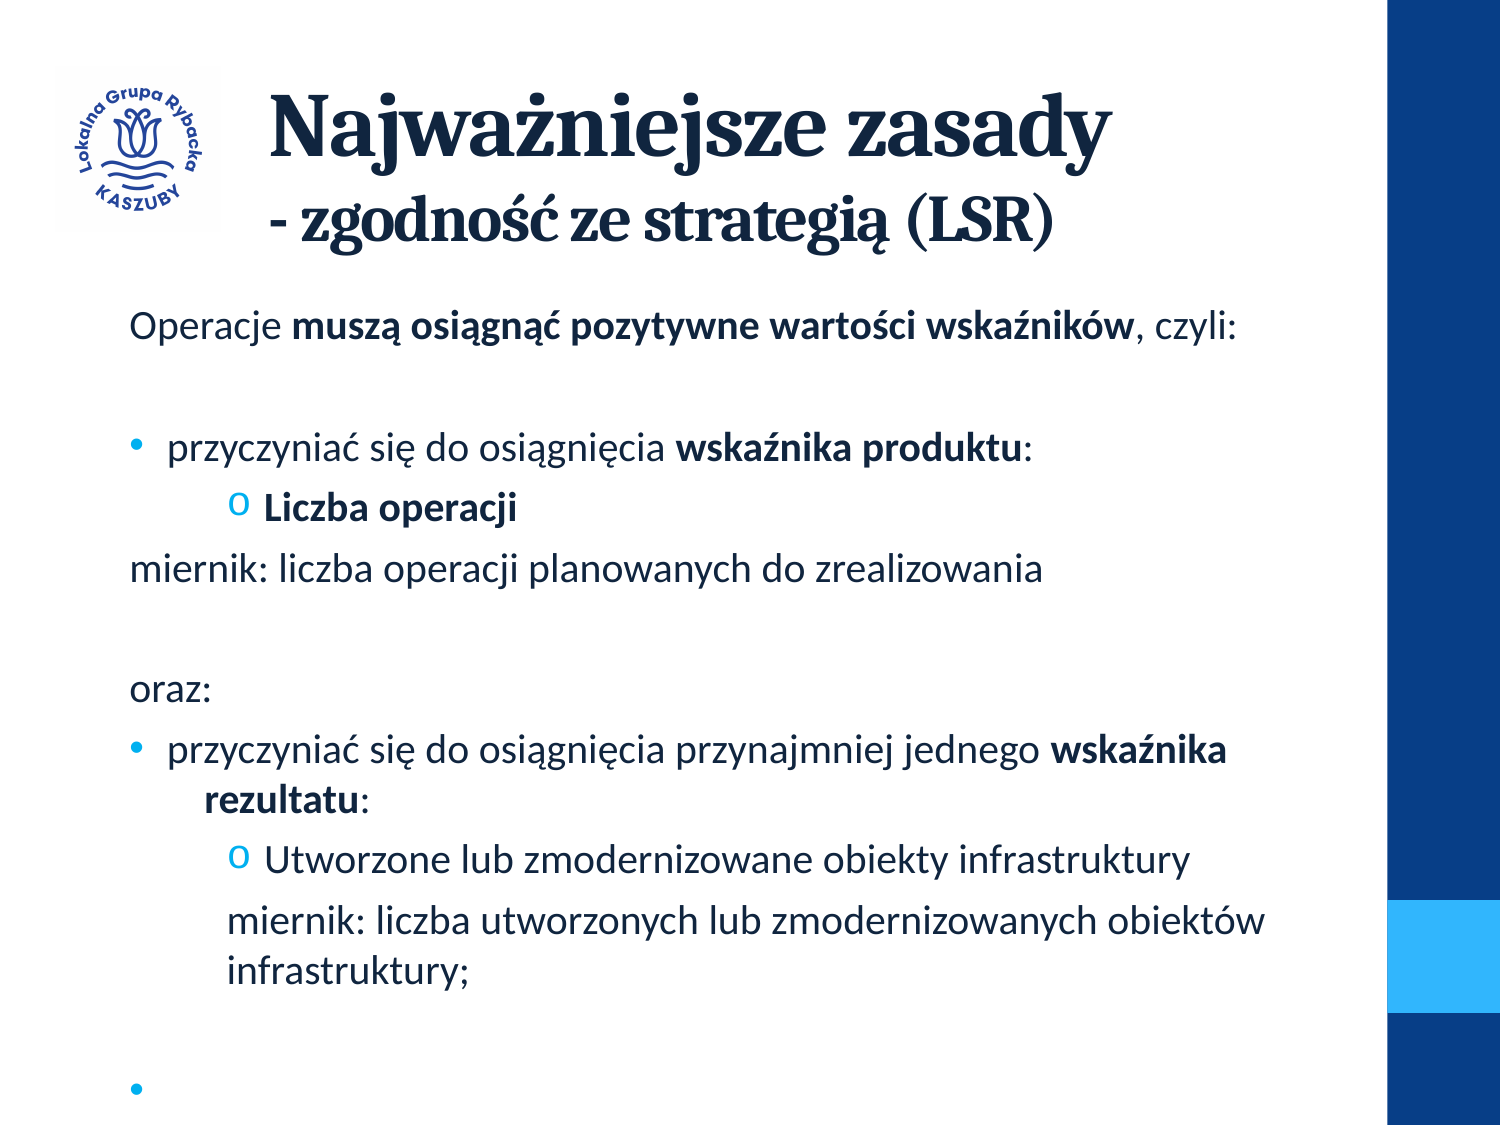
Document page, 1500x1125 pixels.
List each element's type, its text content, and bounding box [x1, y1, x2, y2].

title Najważniejsze zasady - zgodność ze strategią (LSR) [253, 30, 1326, 289]
picture [55, 66, 221, 232]
list Operacje muszą osiągnąć pozytywne wartości wskaźników, czyli: przyczyniać się do osiągnięcia wskaźnika produktu: Liczba operacji miernik: liczba operacji planowanych do zrealizowania oraz: przyczyniać się do osiągnięcia przynajmniej jednego wskaźnika rezultatu: Utworzone lub zmodernizowane obiekty infrastruktury miernik: liczba utworzonych lub zmodernizowanych obiektów infrastruktury; [76, 290, 1302, 1036]
